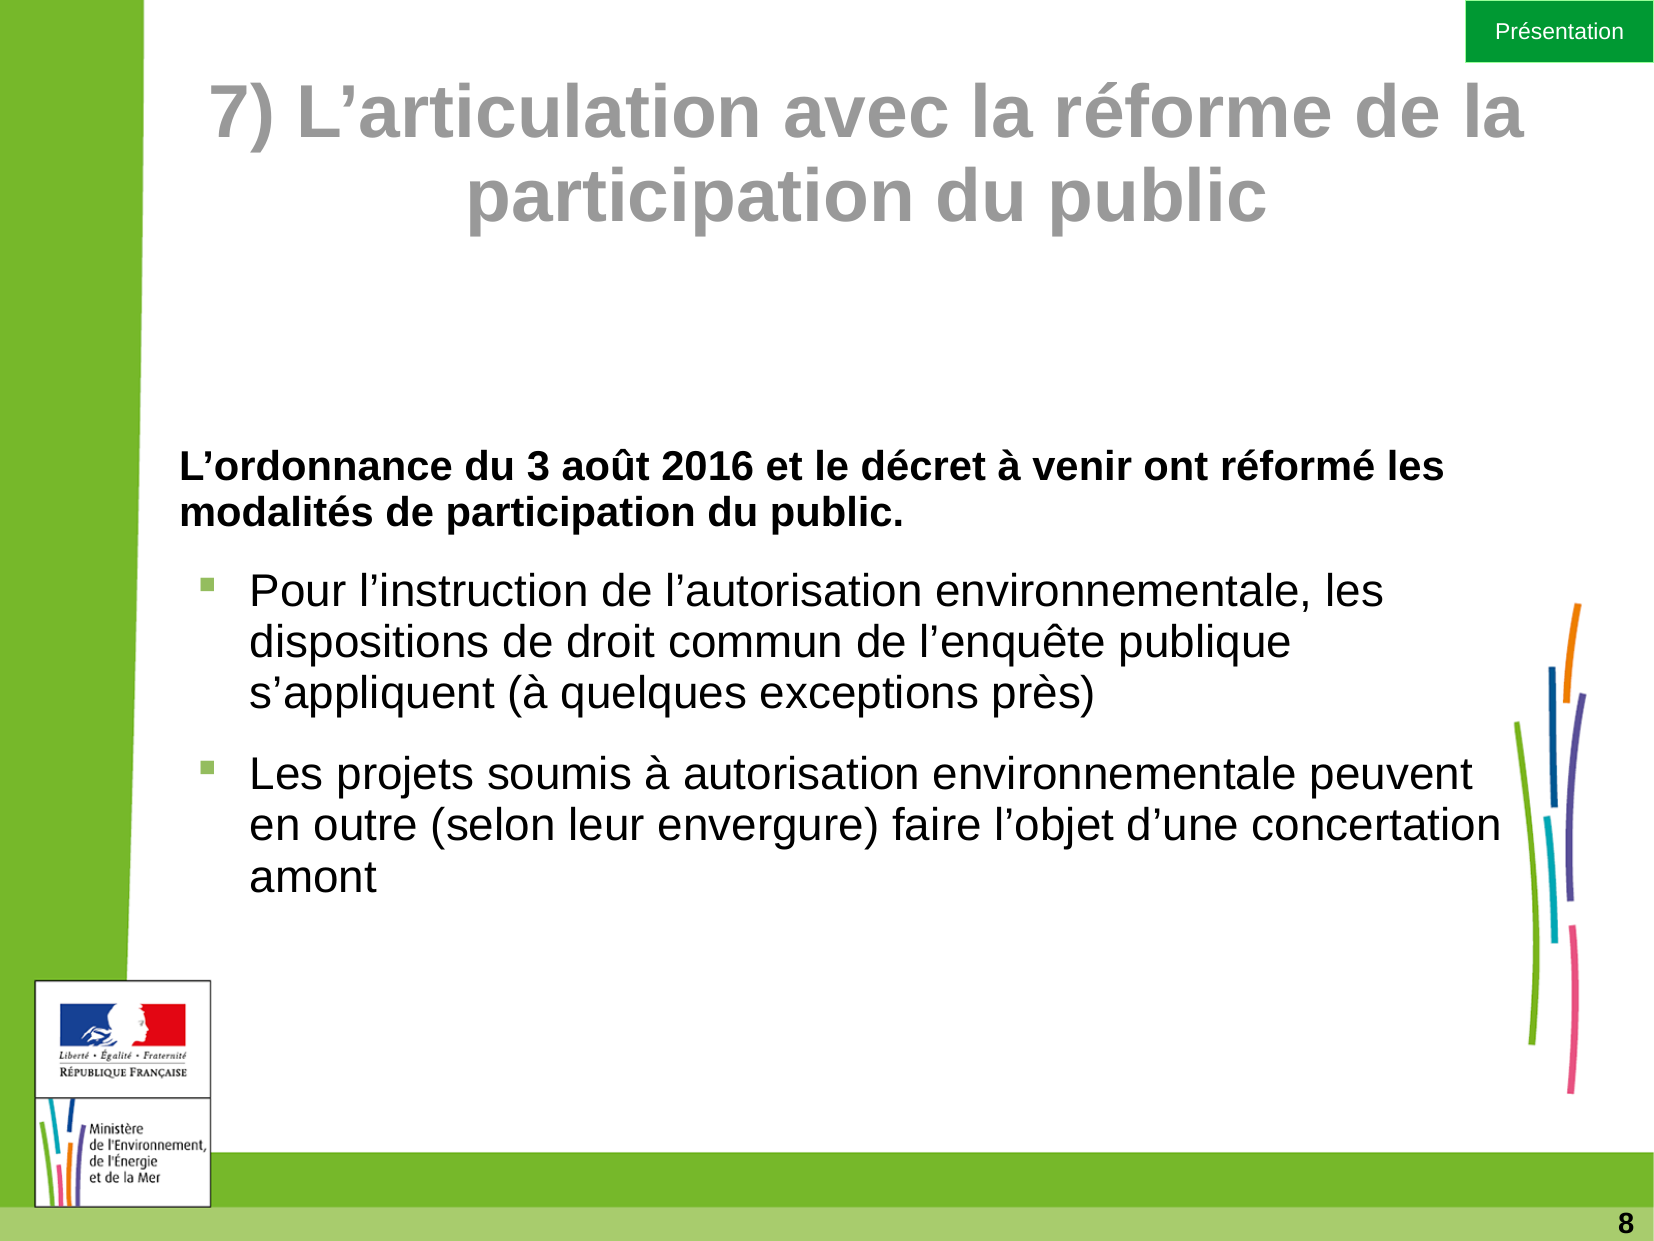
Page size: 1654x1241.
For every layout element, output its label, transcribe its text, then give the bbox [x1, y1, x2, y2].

picture [0, 0, 1654, 1241]
list L’ordonnance du 3 août 2016 et le décret à venir ont réformé les modalités de participation du public. Pour l’instruction de l’autorisation environnementale, les dispositions de droit commun de l’enquête publique s’appliquent (à quelques exceptions près) Les projets soumis à autorisation environnementale peuvent en outre (selon leur envergure) faire l’objet d’une concertation amont [179, 290, 1509, 1144]
text_box Présentation [1465, 0, 1654, 63]
title 7) L’articulation avec la réforme de la participation du public [123, 0, 1612, 308]
